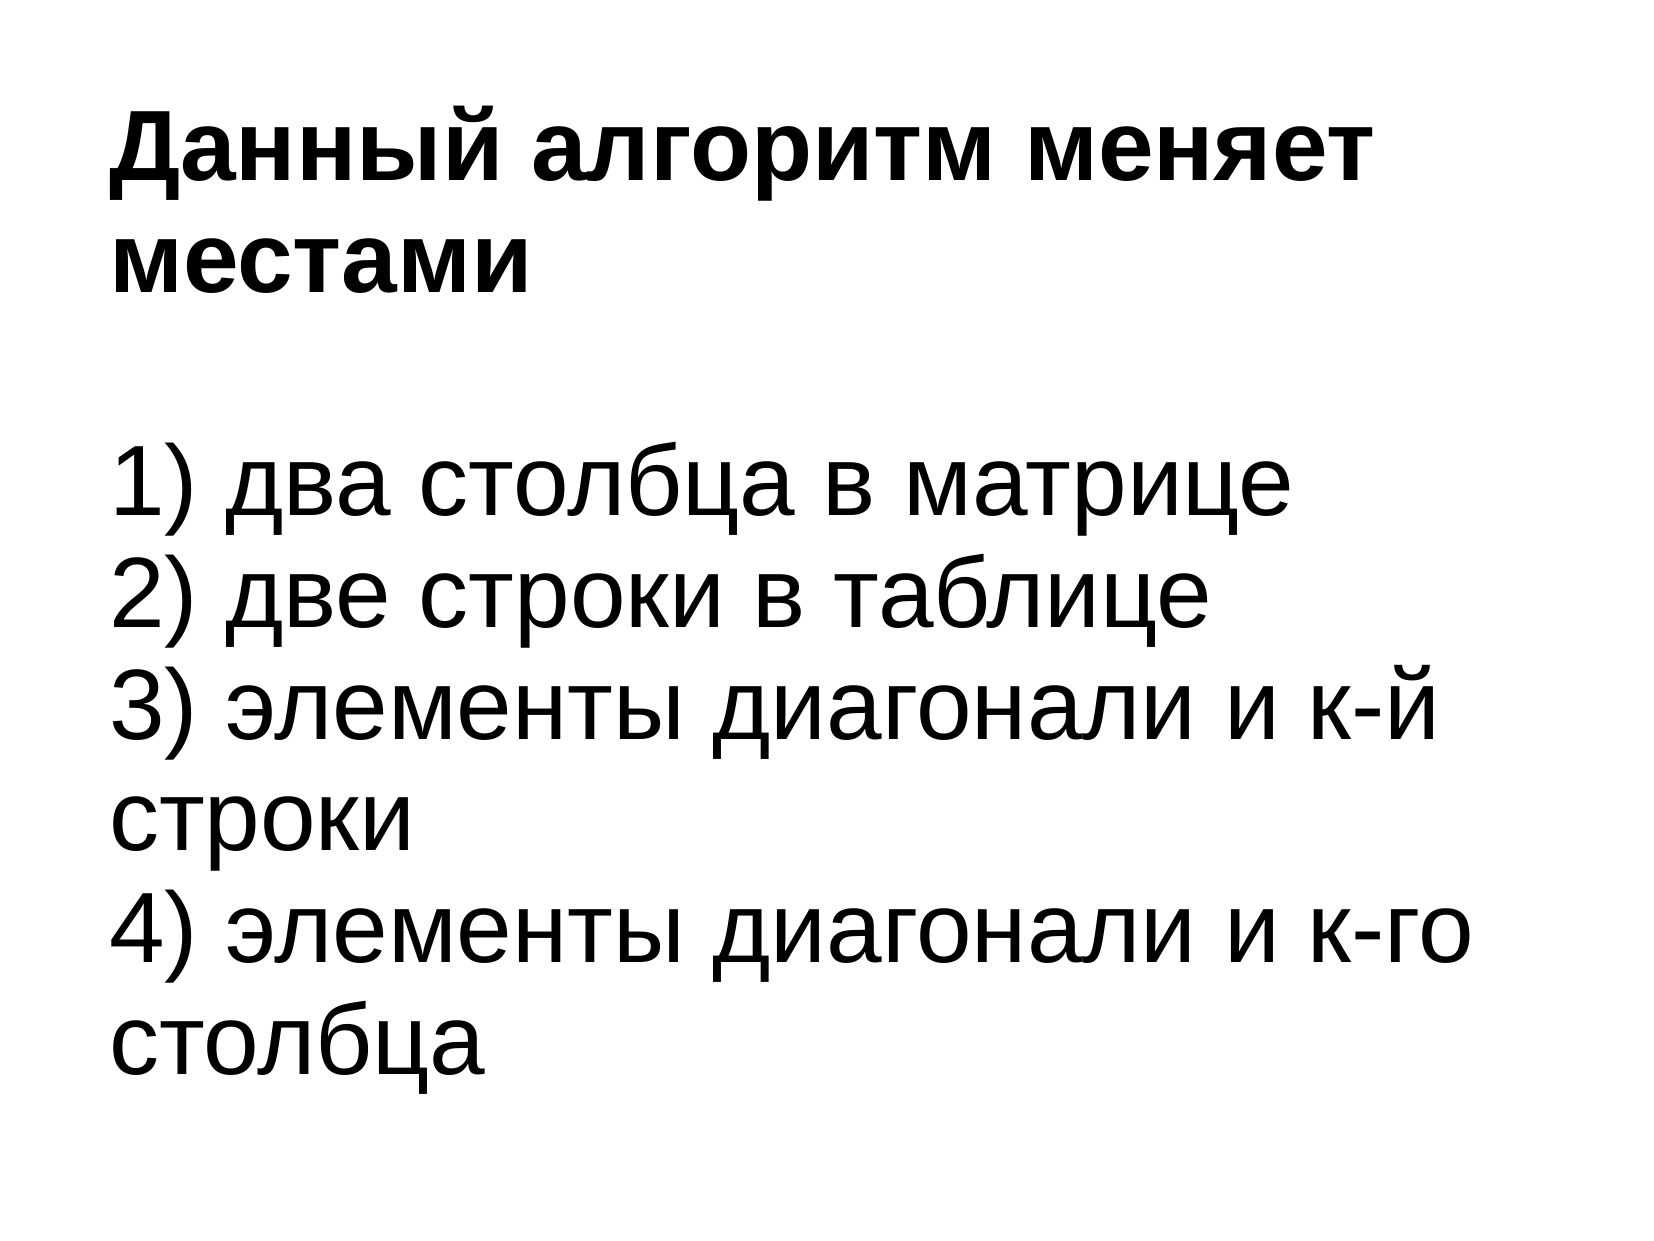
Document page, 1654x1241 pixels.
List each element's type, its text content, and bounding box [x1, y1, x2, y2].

text_box Данный алгоритм меняет местами 1) два столбца в матрице 2) две строки в таблице 3) элементы диагонали и к-й строки 4) элементы диагонали и к-го столбца [94, 82, 1571, 1215]
